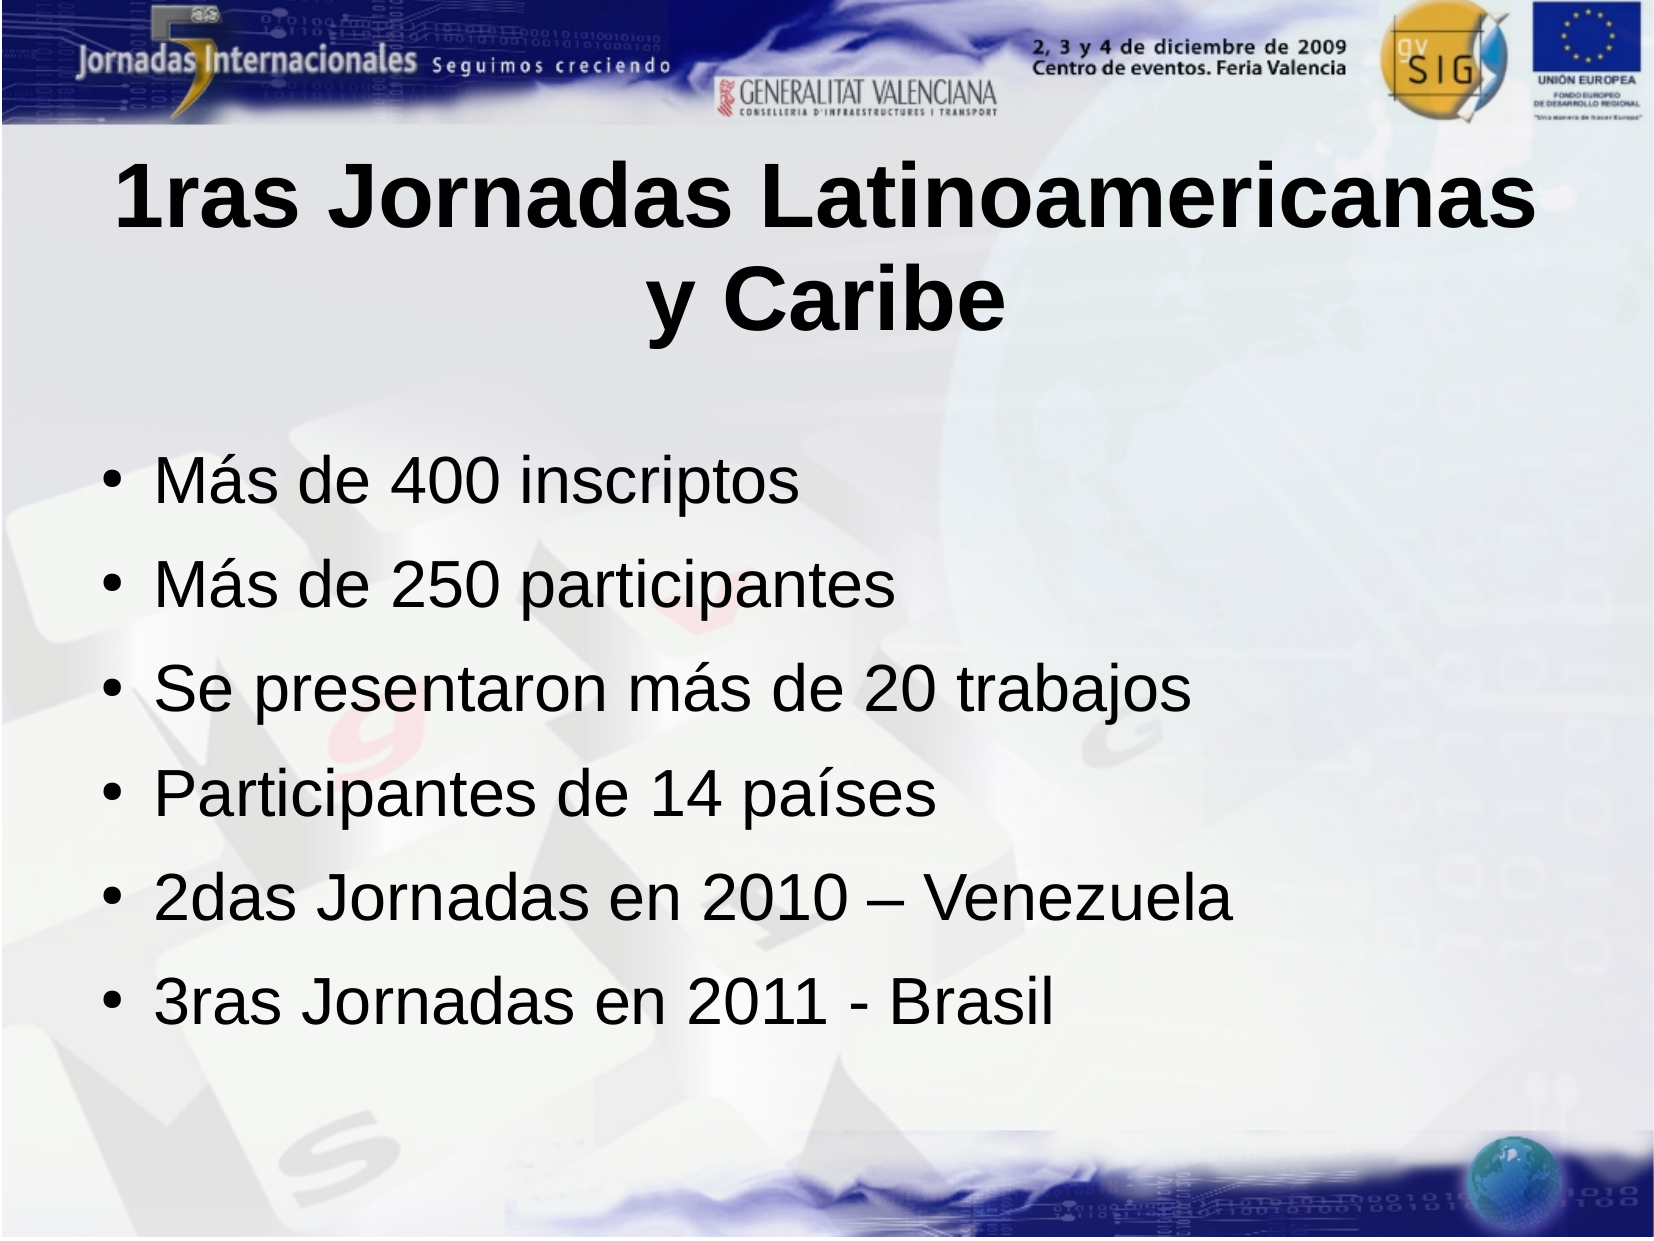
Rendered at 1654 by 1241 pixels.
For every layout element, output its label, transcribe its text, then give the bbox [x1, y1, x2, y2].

list Más de 400 inscriptos Más de 250 participantes Se presentaron más de 20 trabajos Participantes de 14 países 2das Jornadas en 2010 – Venezuela 3ras Jornadas en 2011 - Brasil [82, 442, 1571, 1094]
picture [2, 0, 1654, 1237]
title 1ras Jornadas Latinoamericanas y Caribe [82, 144, 1571, 351]
